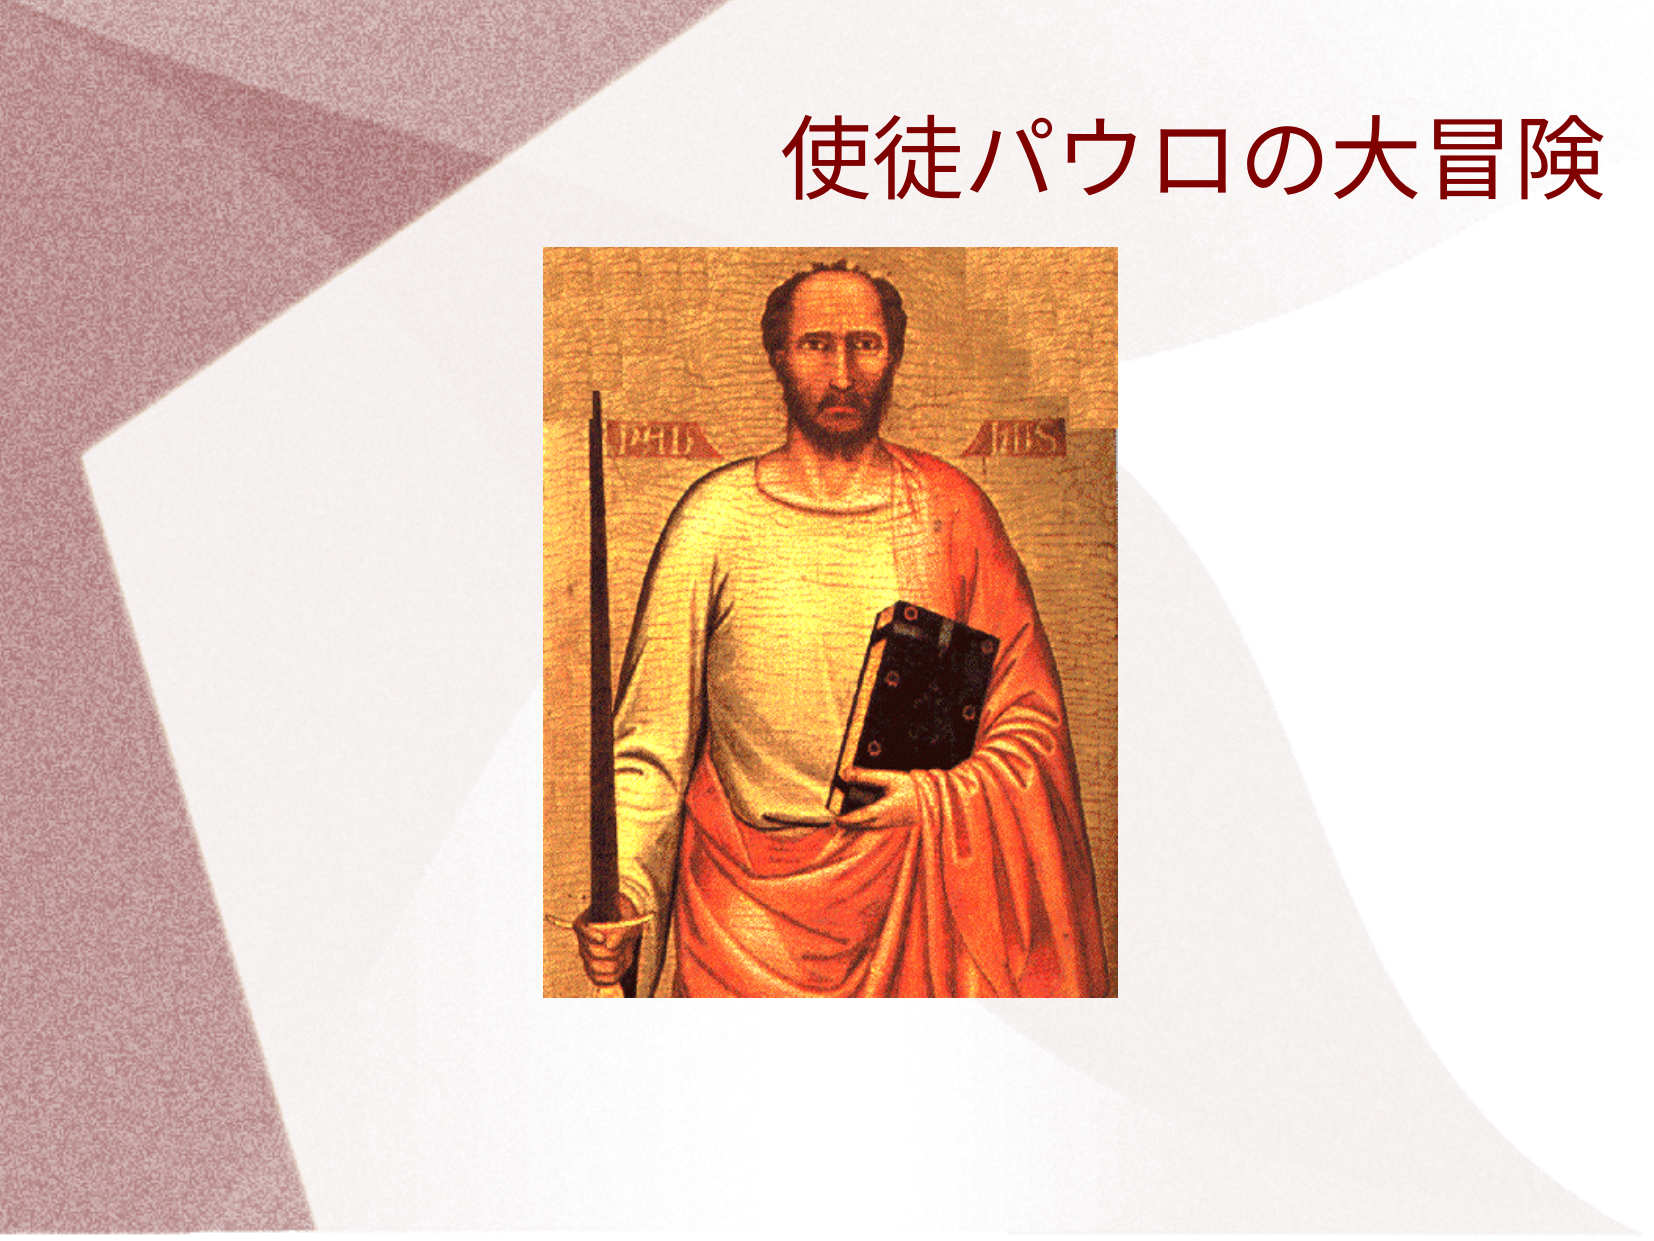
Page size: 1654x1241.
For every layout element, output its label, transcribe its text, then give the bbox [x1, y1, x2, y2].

title 使徒パウロの大冒険 [596, 49, 1607, 257]
picture [0, 0, 1654, 1241]
